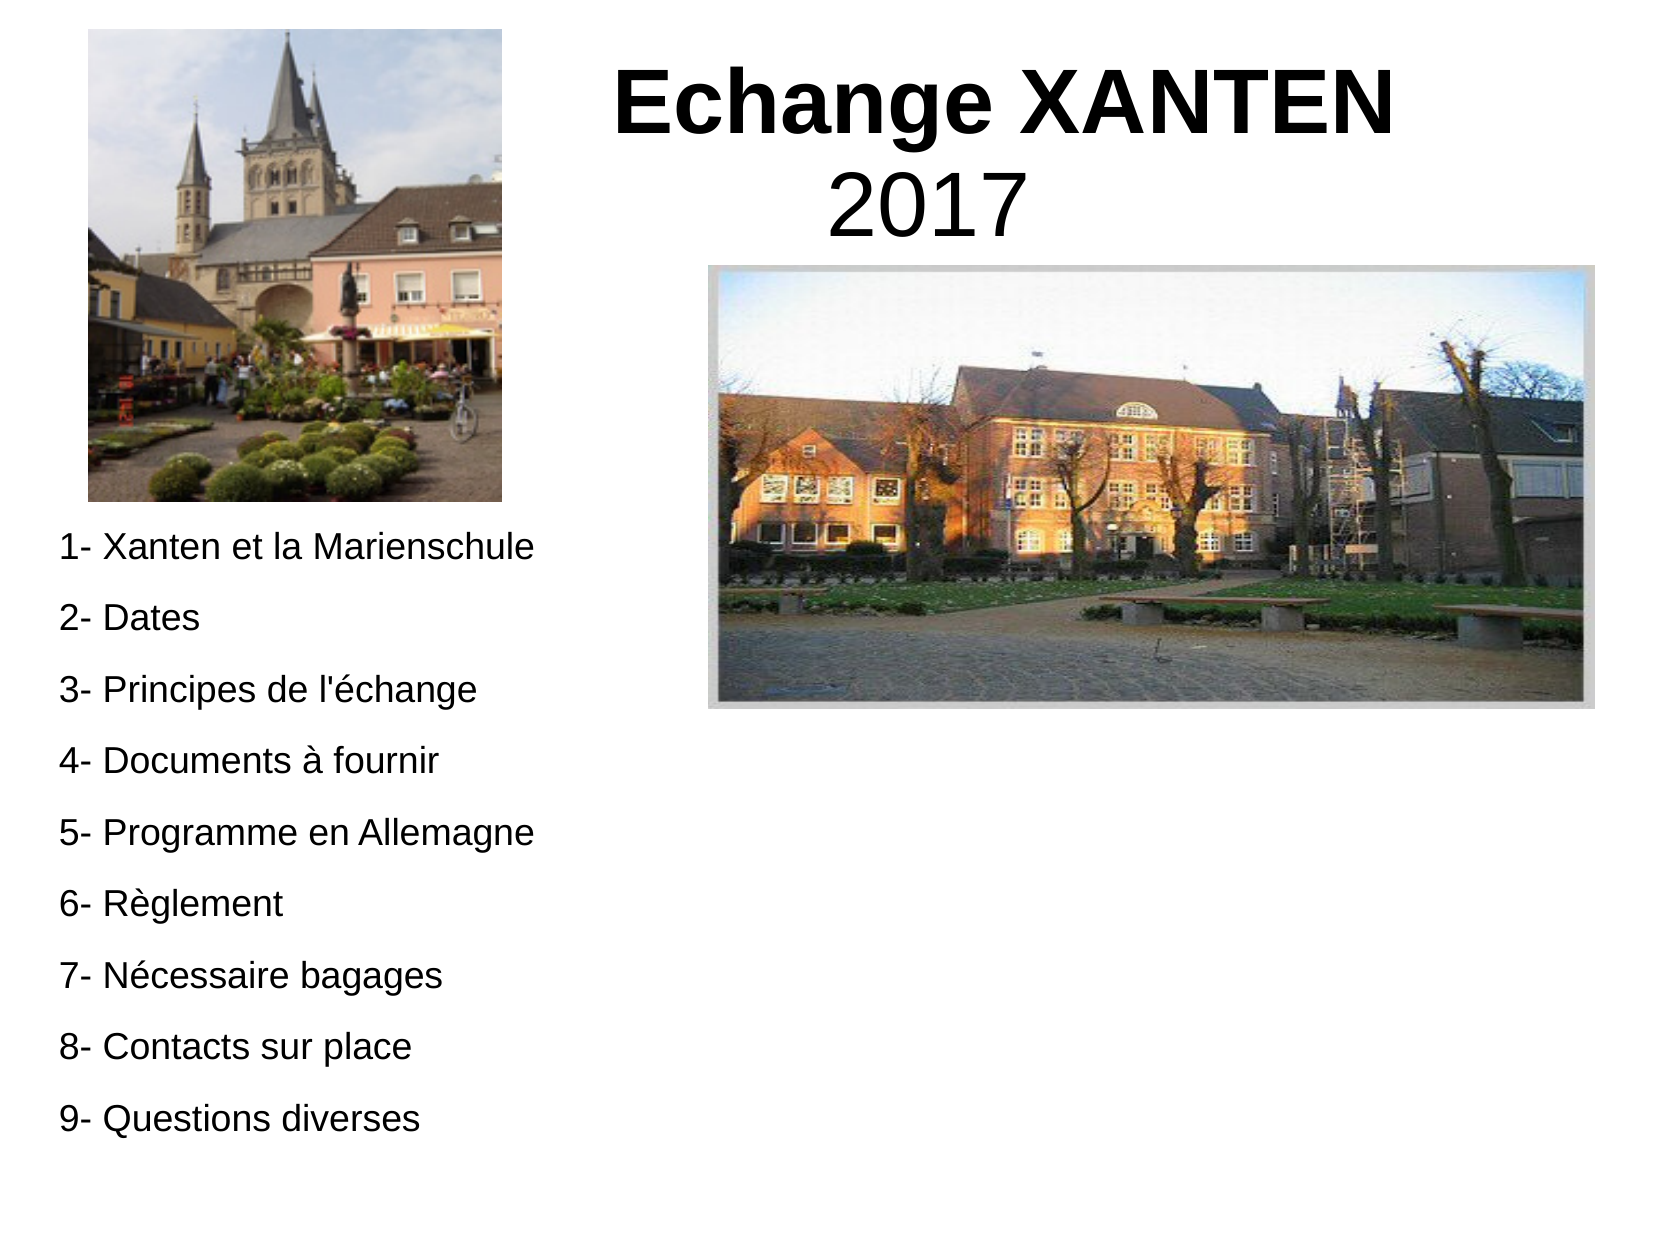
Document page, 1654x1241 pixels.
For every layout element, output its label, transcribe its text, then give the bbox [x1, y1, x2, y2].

title Echange XANTEN 2017 [82, 49, 1571, 257]
picture [88, 257, 502, 502]
picture [708, 265, 1595, 709]
picture [88, 29, 502, 49]
list 1- Xanten et la Marienschule 2- Dates 3- Principes de l'échange 4- Documents à fournir 5- Programme en Allemagne 6- Règlement 7- Nécessaire bagages 8- Contacts sur place 9- Questions diverses [59, 525, 786, 1241]
